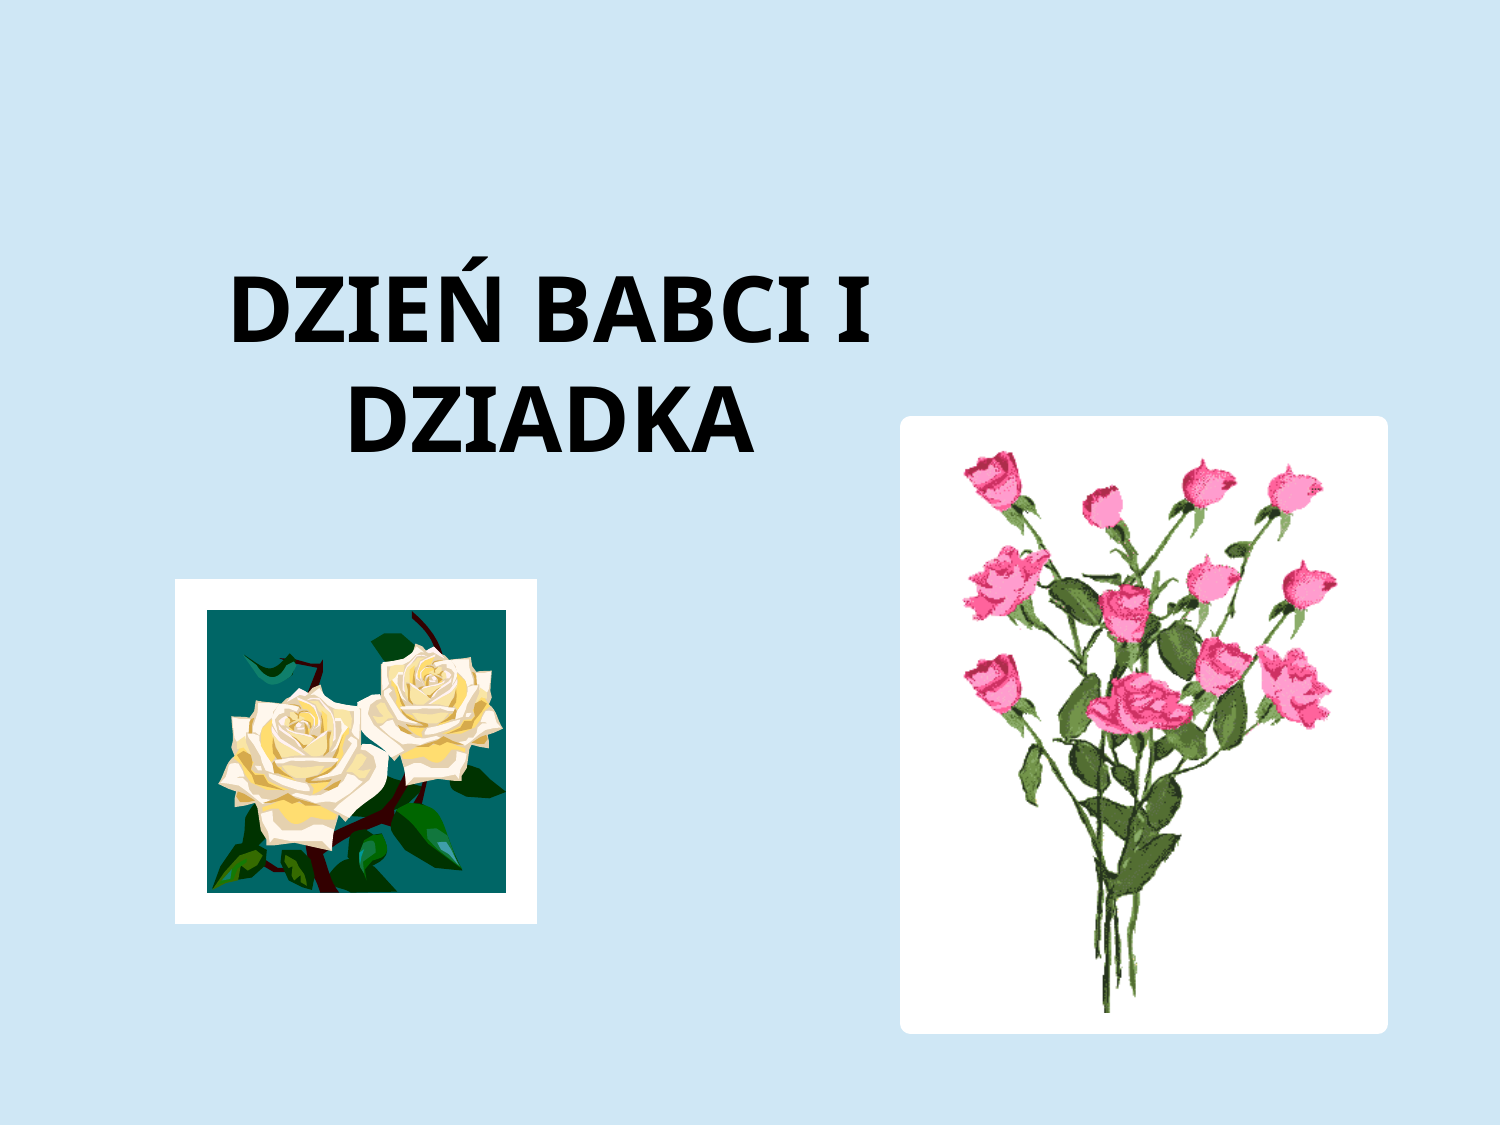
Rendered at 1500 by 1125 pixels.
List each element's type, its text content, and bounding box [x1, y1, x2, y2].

text_box DZIEŃ BABCI I DZIADKA [194, 243, 904, 479]
picture [921, 437, 1368, 1014]
picture [206, 609, 506, 893]
